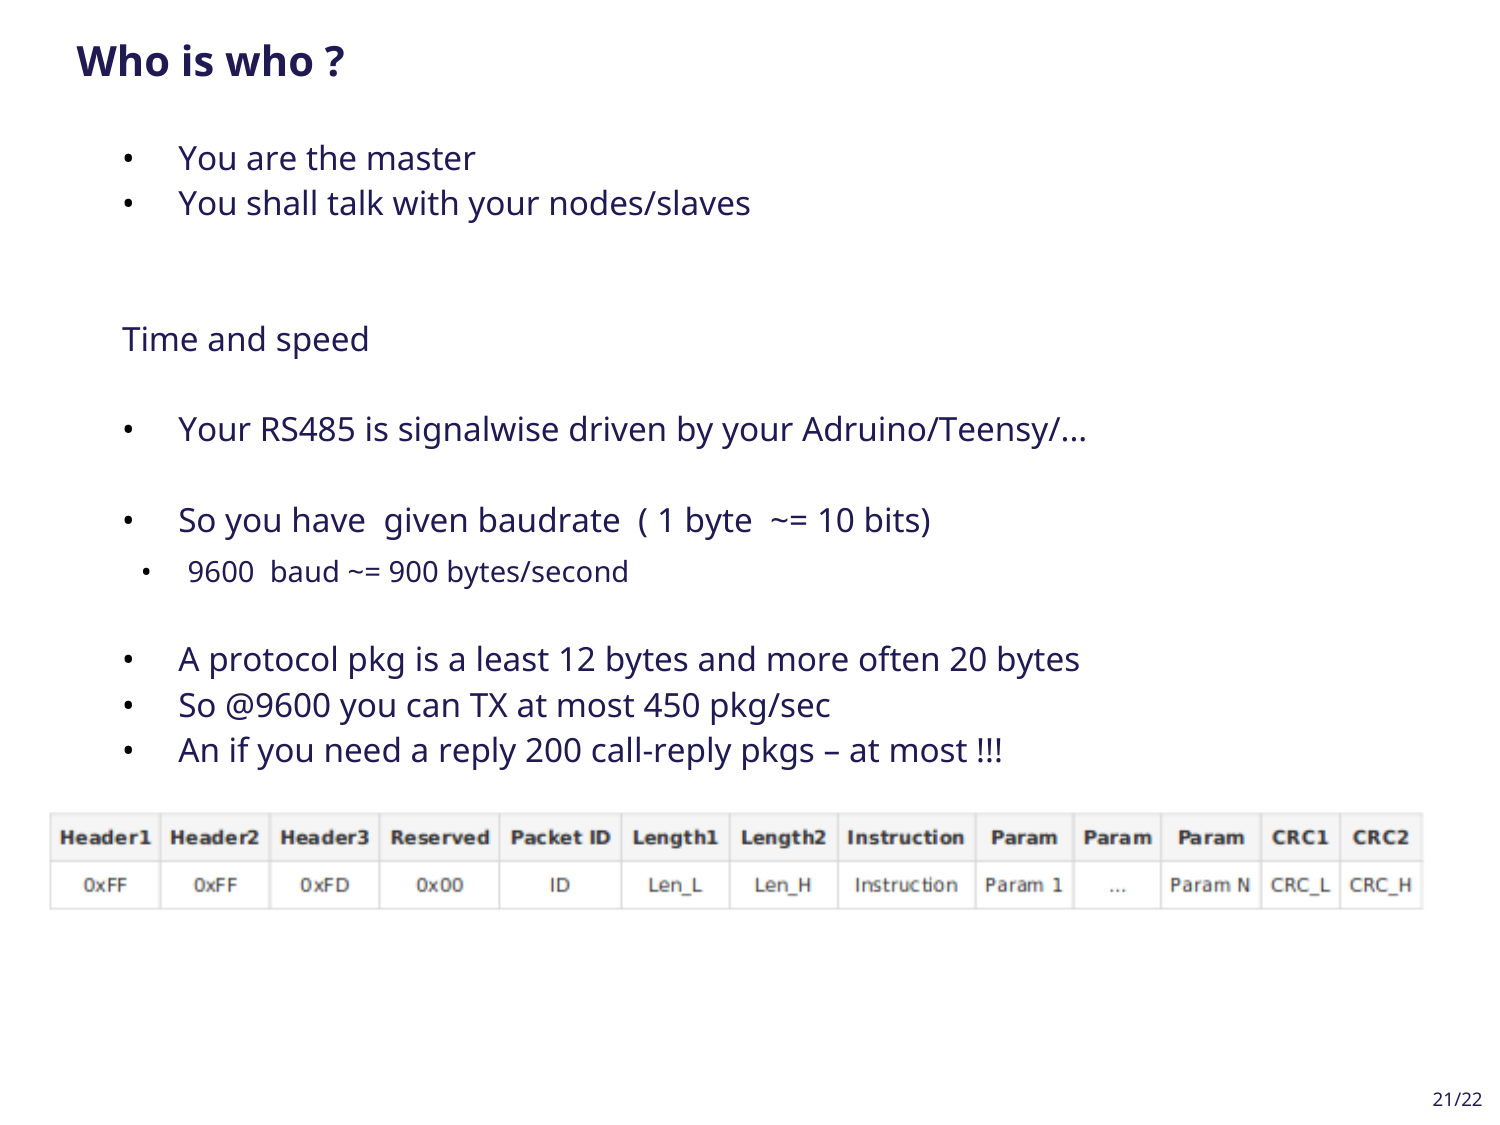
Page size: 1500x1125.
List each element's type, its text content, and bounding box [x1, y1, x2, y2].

picture [48, 809, 1441, 931]
list You are the master You shall talk with your nodes/slaves Time and speed Your RS485 is signalwise driven by your Adruino/Teensy/... So you have given baudrate ( 1 byte ~= 10 bits) 9600 baud ~= 900 bytes/second A protocol pkg is a least 12 bytes and more often 20 bytes So @9600 you can TX at most 450 pkg/sec An if you need a reply 200 call-reply pkgs – at most !!! Welcome to a new world [60, 135, 1482, 1081]
title Who is who ? [61, 28, 1441, 92]
